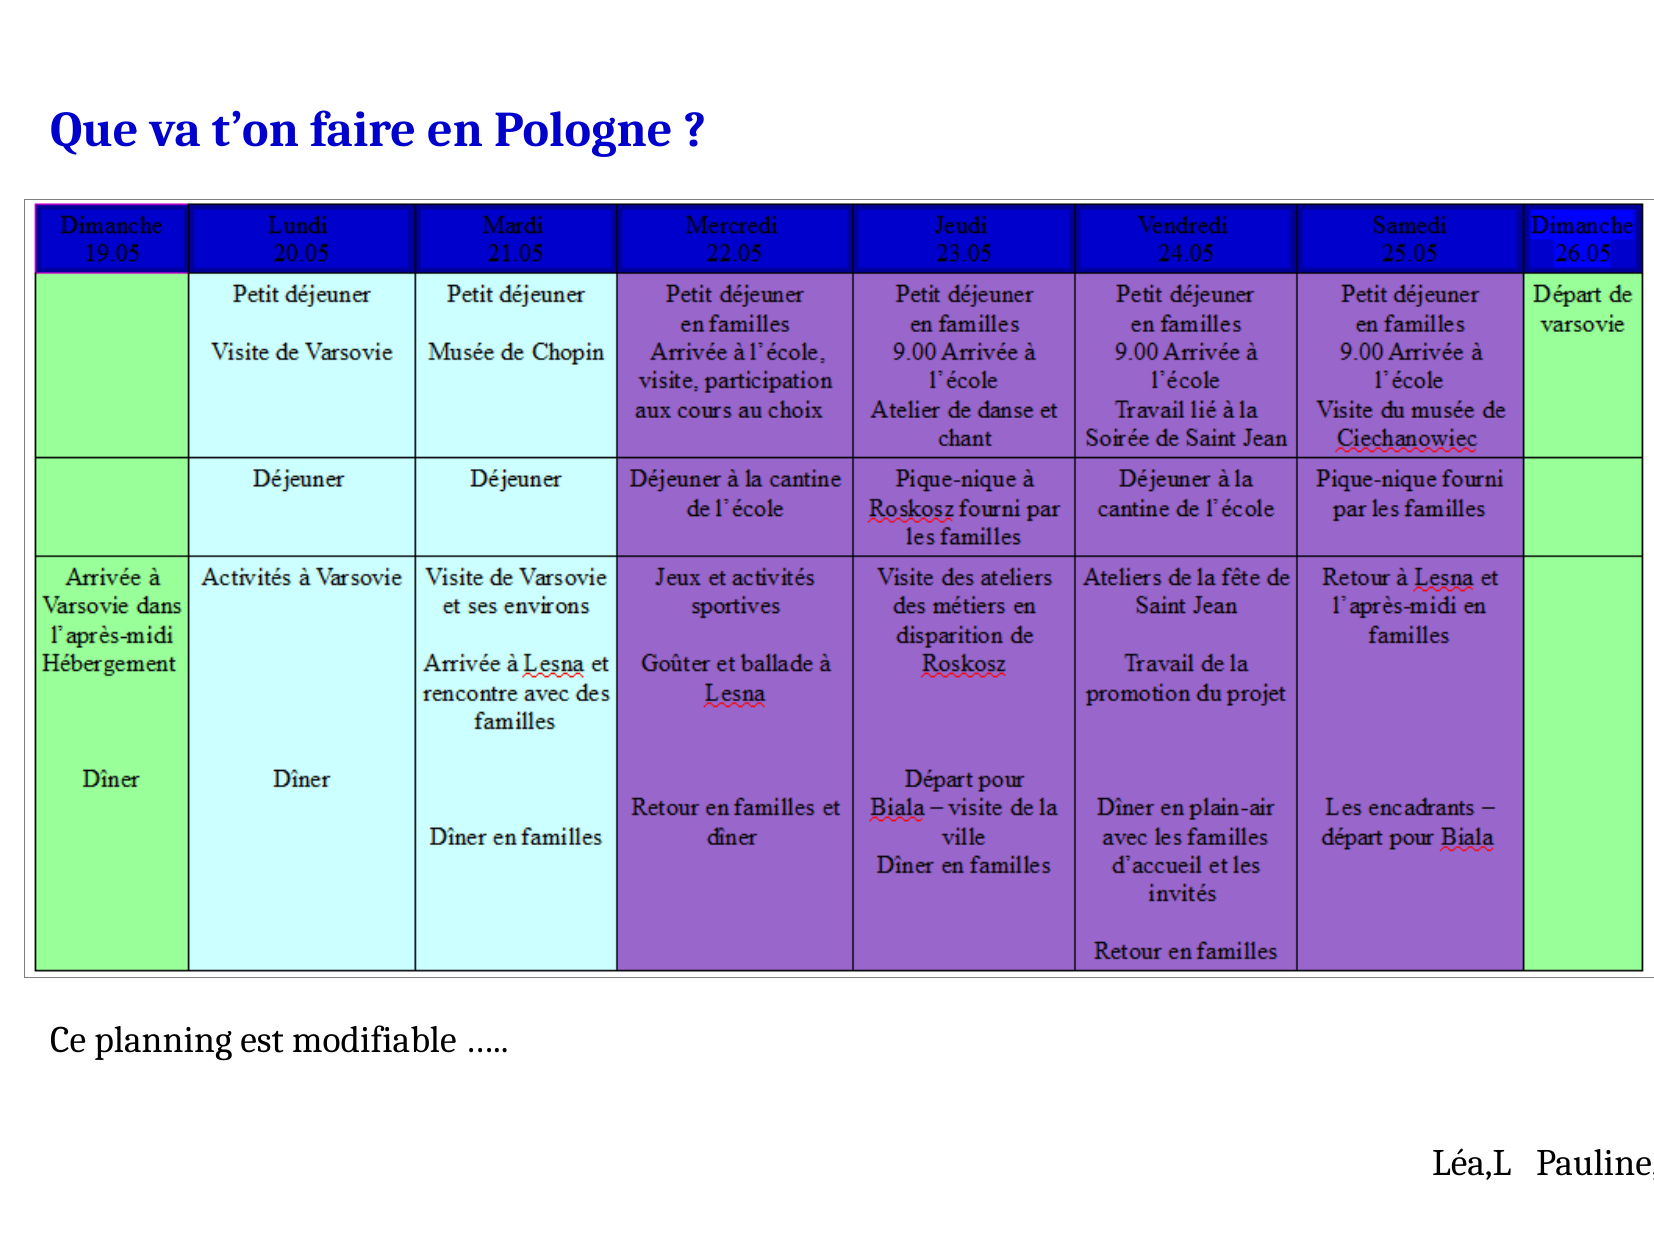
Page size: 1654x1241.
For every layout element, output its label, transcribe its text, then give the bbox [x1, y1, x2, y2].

picture [24, 199, 1654, 978]
text_box Ce planning est modifiable ….. [35, 1011, 922, 1111]
text_box Léa,L Pauline,E [1417, 1133, 1654, 1237]
text_box Que va t’on faire en Pologne ? [35, 94, 922, 168]
